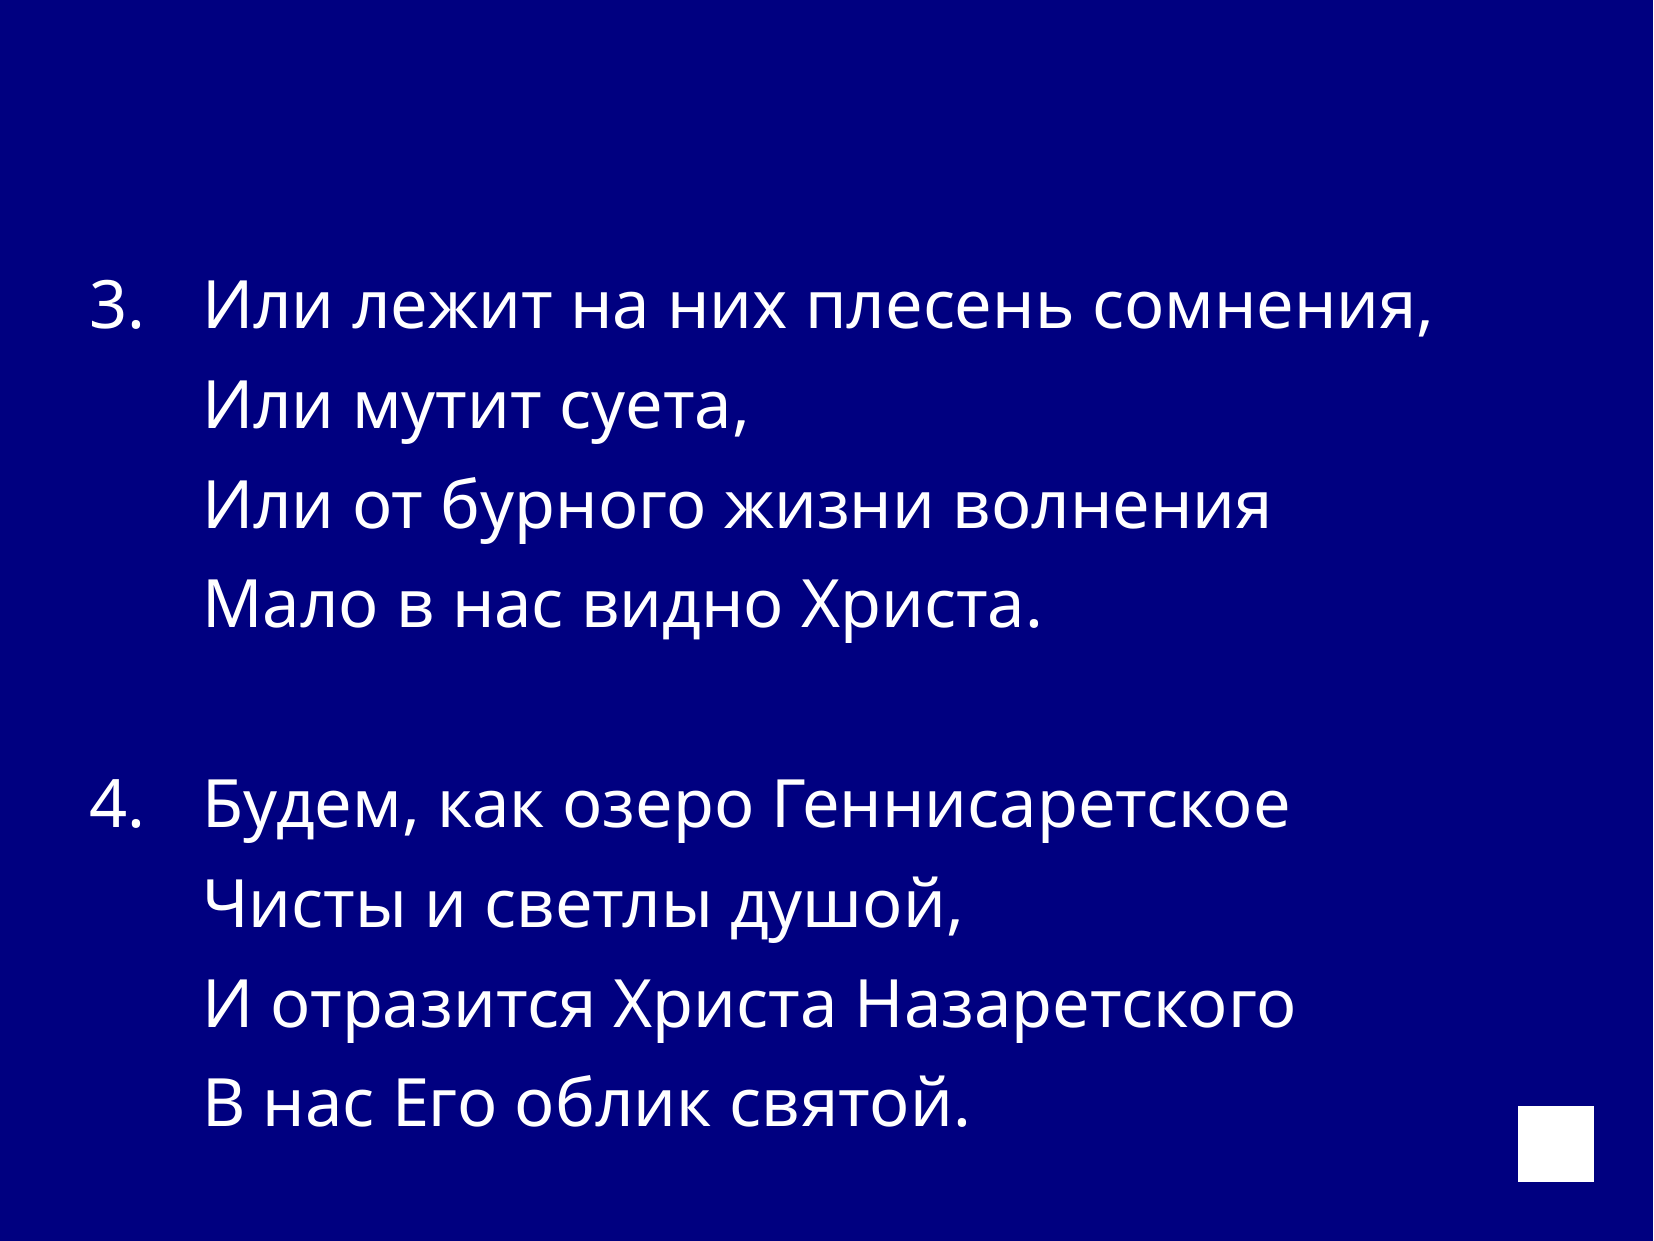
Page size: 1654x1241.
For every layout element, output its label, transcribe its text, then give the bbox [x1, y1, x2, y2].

text_box [1518, 1106, 1594, 1182]
text_box 3. Или лежит на них плесень сомнения, Или мутит суета, Или от бурного жизни волнения Мало в нас видно Христа. 4. Будем, как озеро Геннисаретское Чисты и светлы душой, И отразится Христа Назаретского В нас Его облик святой. [75, 150, 1576, 1163]
